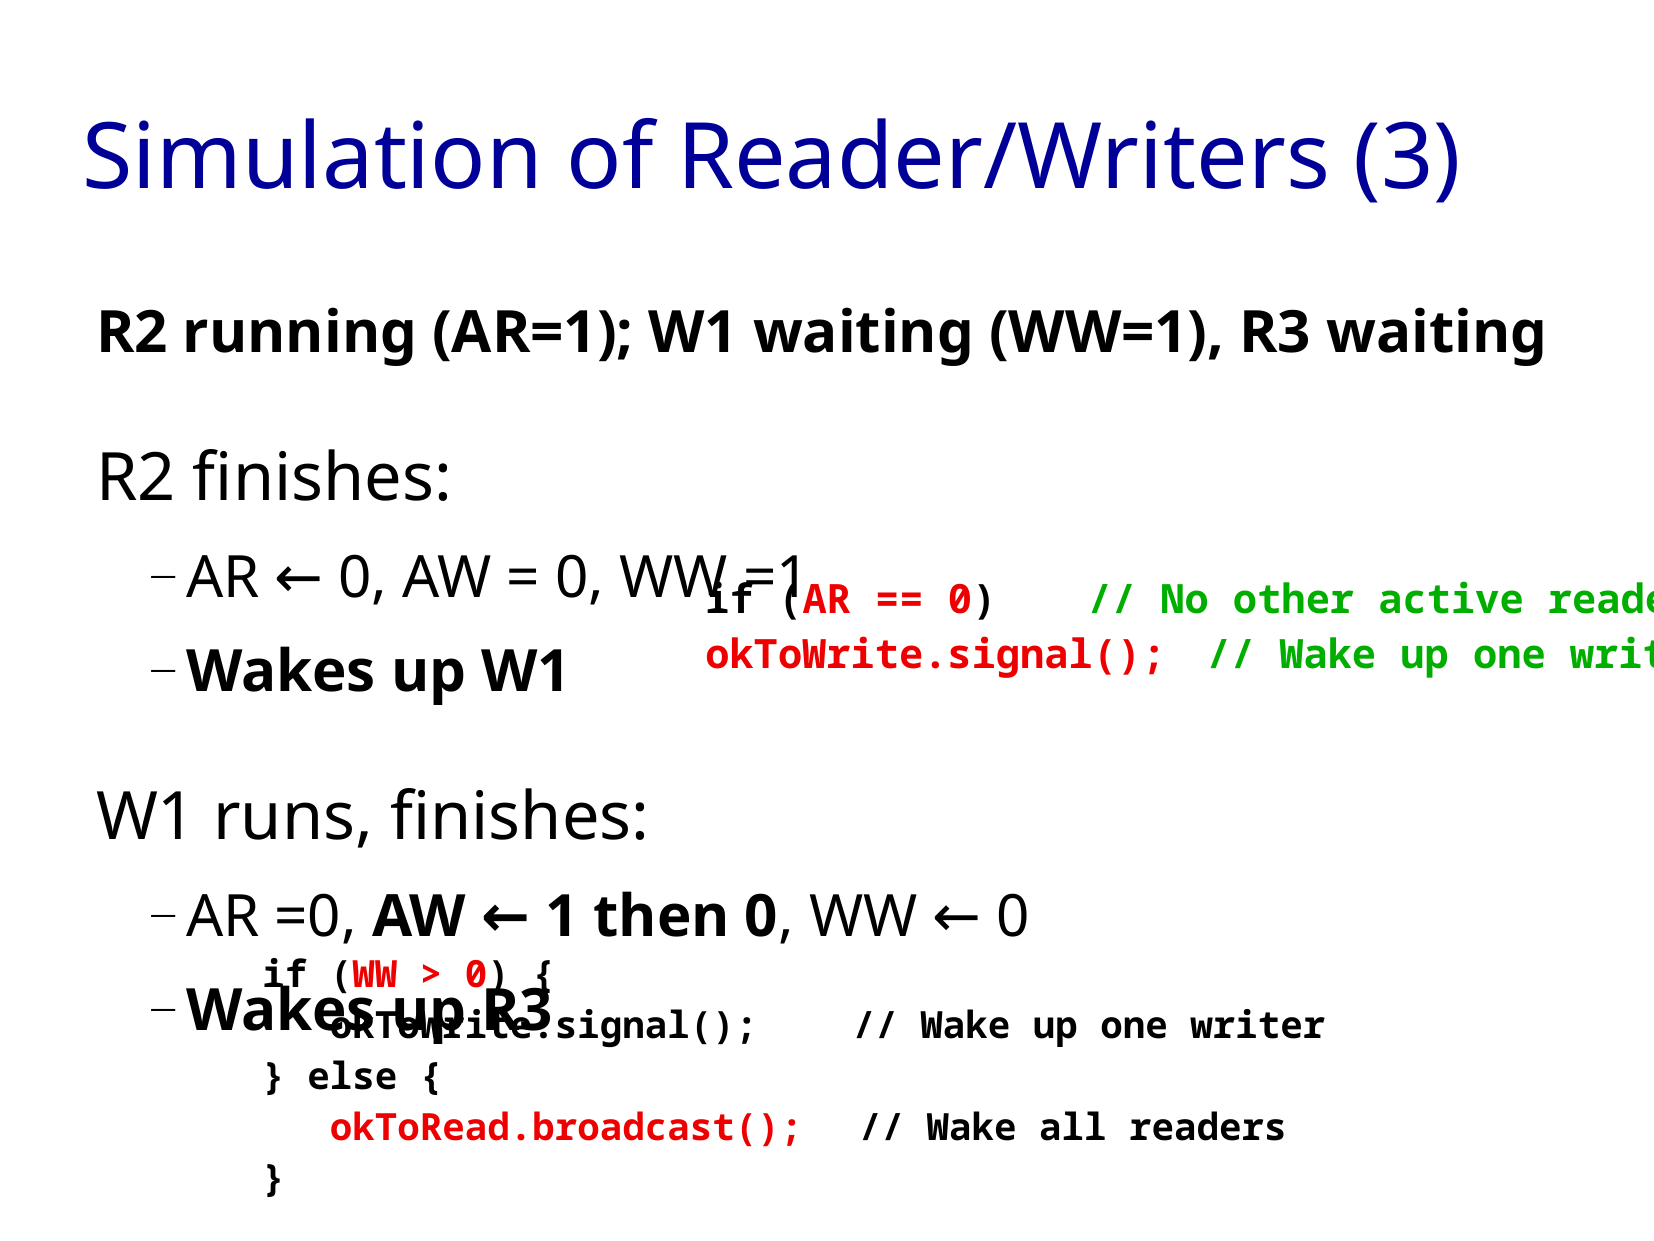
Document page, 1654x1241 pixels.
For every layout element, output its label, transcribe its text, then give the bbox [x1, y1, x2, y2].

title Simulation of Reader/Writers (3) [82, 49, 1571, 257]
text_box if (WW > 0) { okToWrite.signal(); // Wake up one writer } else { okToRead.broadcast(); // Wake all readers } [180, 939, 1608, 1216]
list R2 running (AR=1); W1 waiting (WW=1), R3 waiting R2 finishes: AR ← 0, AW = 0, WW =1 Wakes up W1 W1 runs, finishes: AR =0, AW ← 1 then 0, WW ← 0 Wakes up R3 [60, 290, 1571, 1171]
text_box if (AR == 0) // No other active readers okToWrite.signal(); // Wake up one writer [660, 570, 1654, 681]
